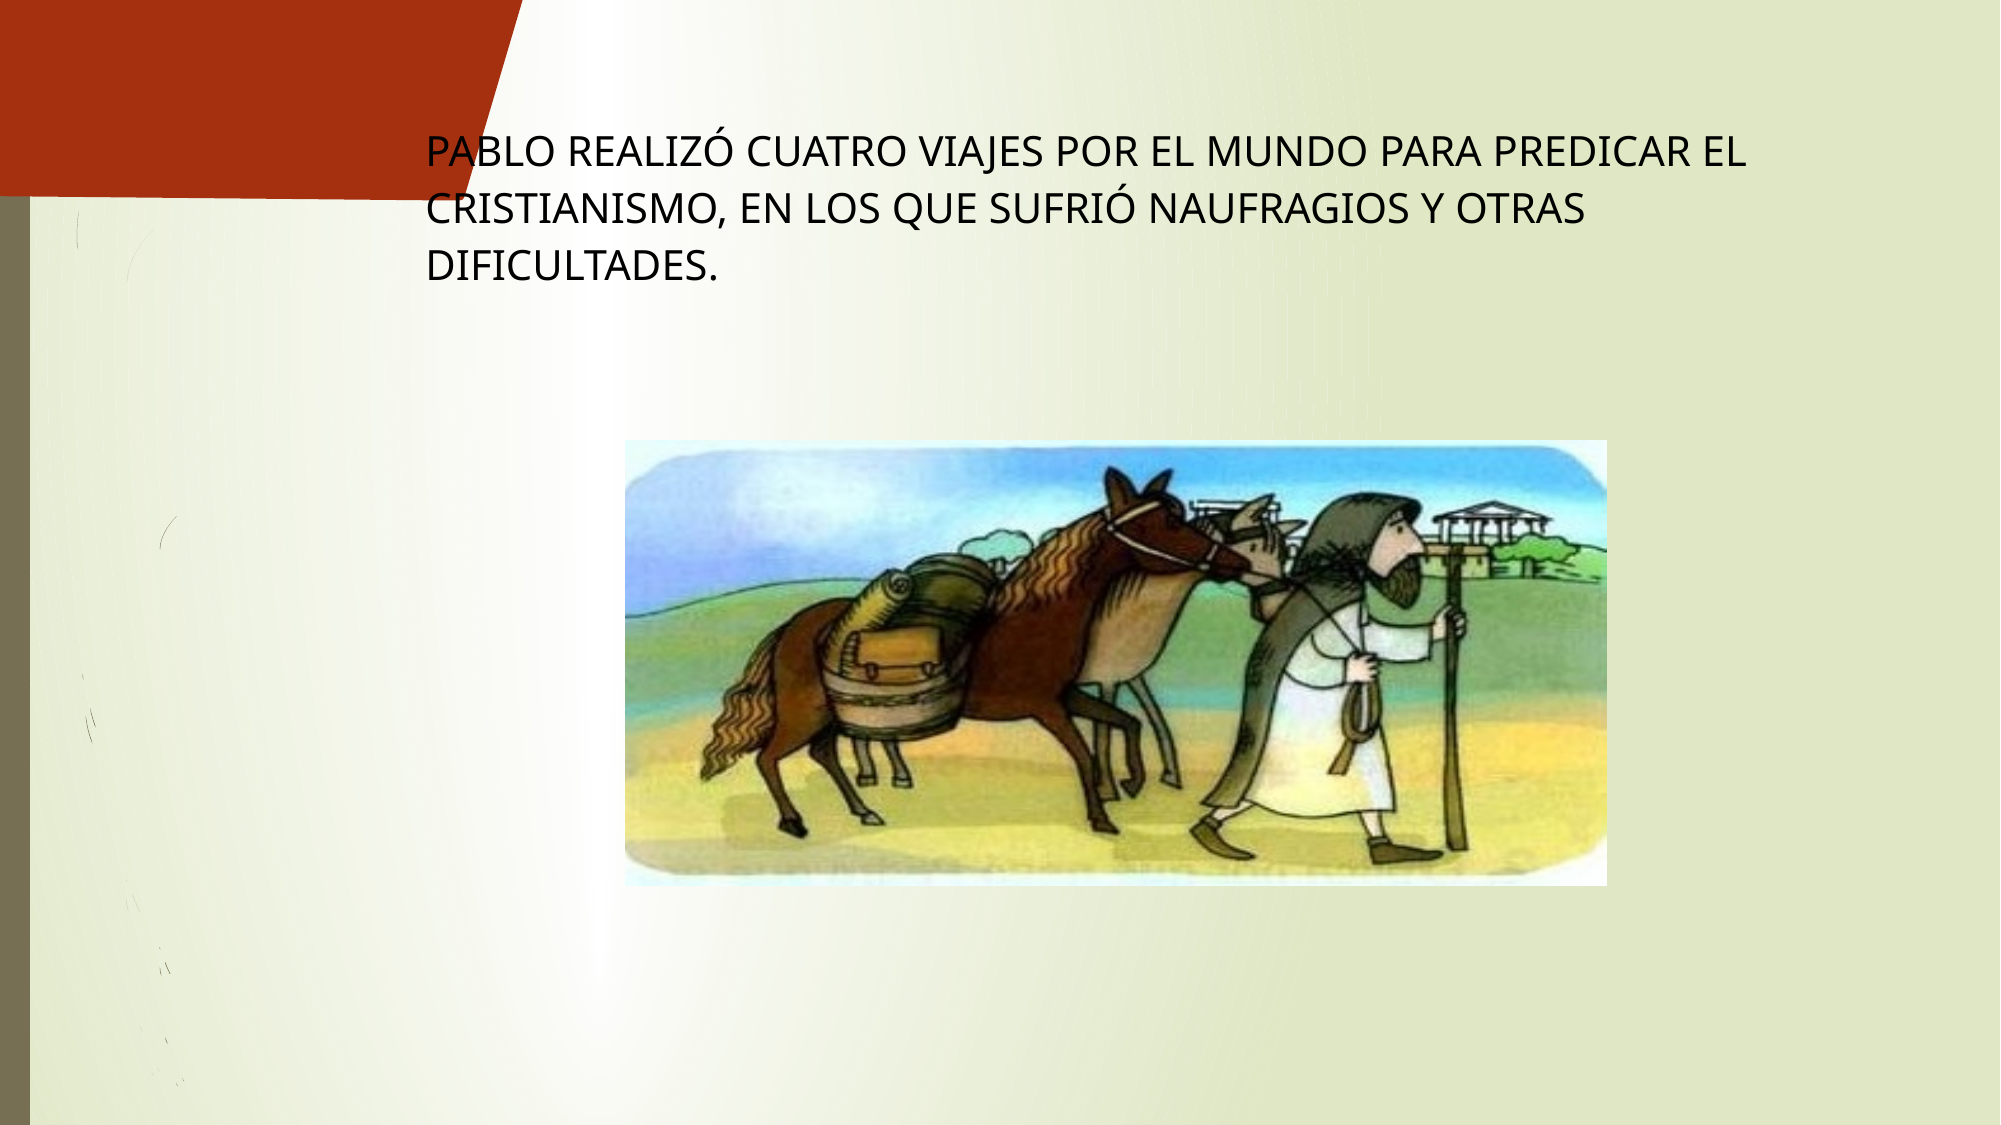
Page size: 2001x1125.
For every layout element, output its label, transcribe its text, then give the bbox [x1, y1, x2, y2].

title PABLO REALIZÓ CUATRO VIAJES POR EL MUNDO PARA PREDICAR EL CRISTIANISMO, EN LOS QUE SUFRIÓ NAUFRAGIOS Y OTRAS DIFICULTADES. [425, 109, 1888, 306]
picture [625, 440, 1607, 886]
